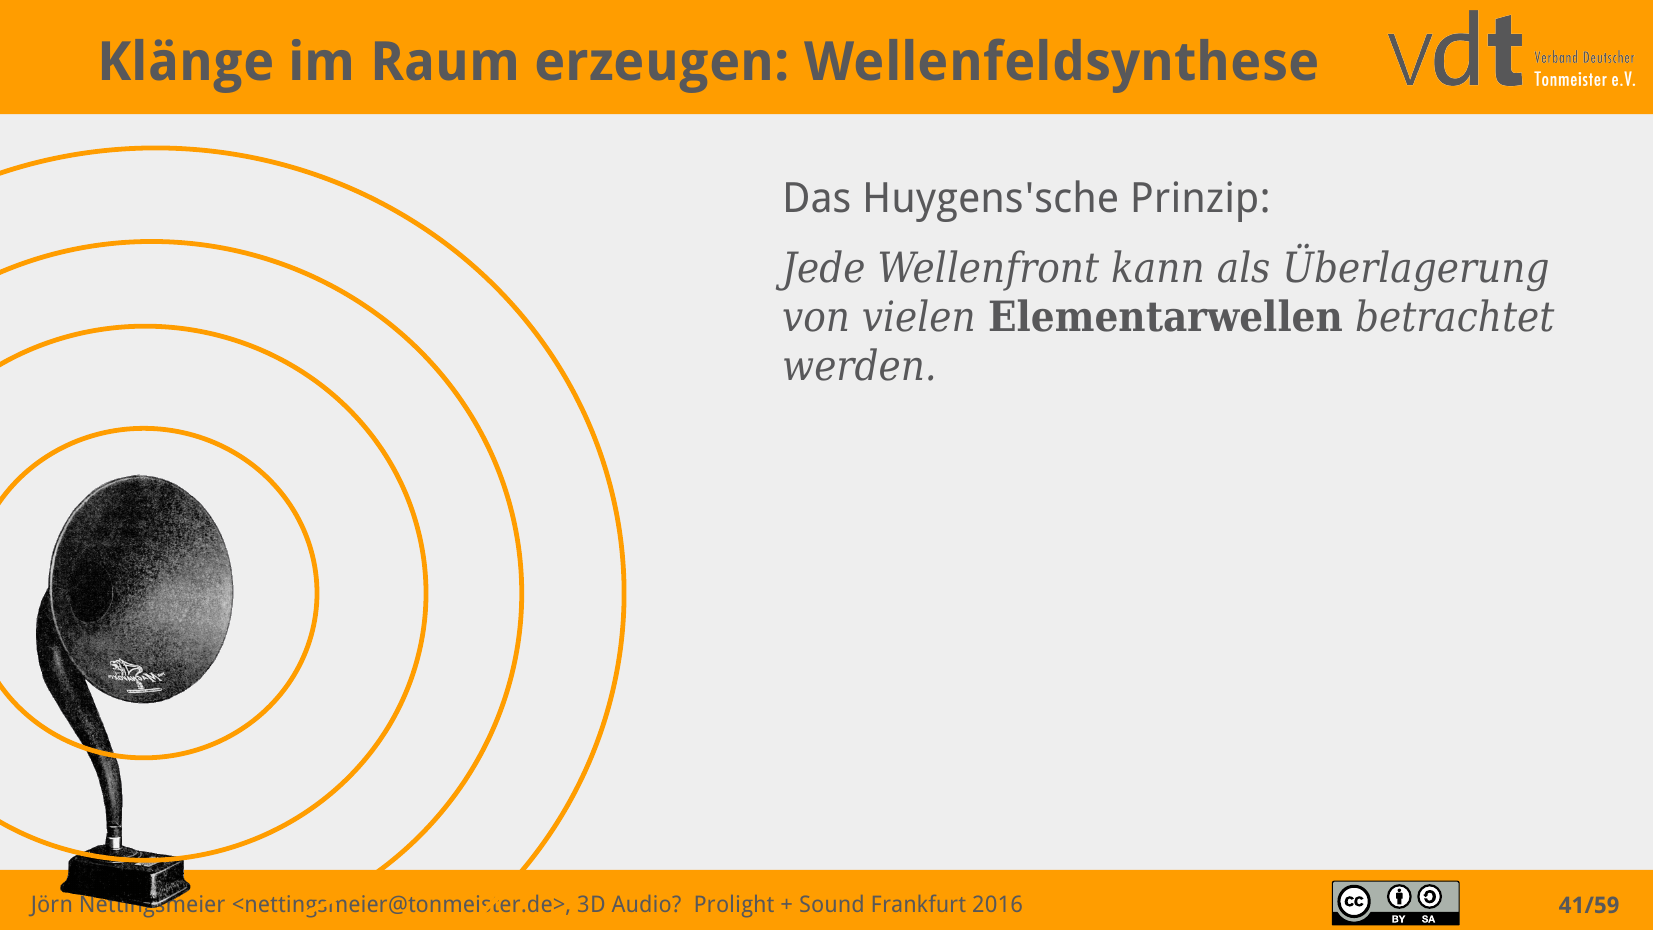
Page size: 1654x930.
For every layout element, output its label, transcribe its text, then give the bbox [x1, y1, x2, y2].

picture [1386, 0, 1646, 104]
picture [20, 836, 248, 919]
list Das Huygens'sche Prinzip: Jede Wellenfront kann als Überlagerung von vielen Elementarwellen betrachtet werden. [711, 173, 1653, 491]
title Klänge im Raum erzeugen: Wellenfeldsynthese [97, 0, 1386, 126]
picture [20, 462, 248, 755]
picture [20, 713, 248, 857]
picture [20, 462, 33, 473]
